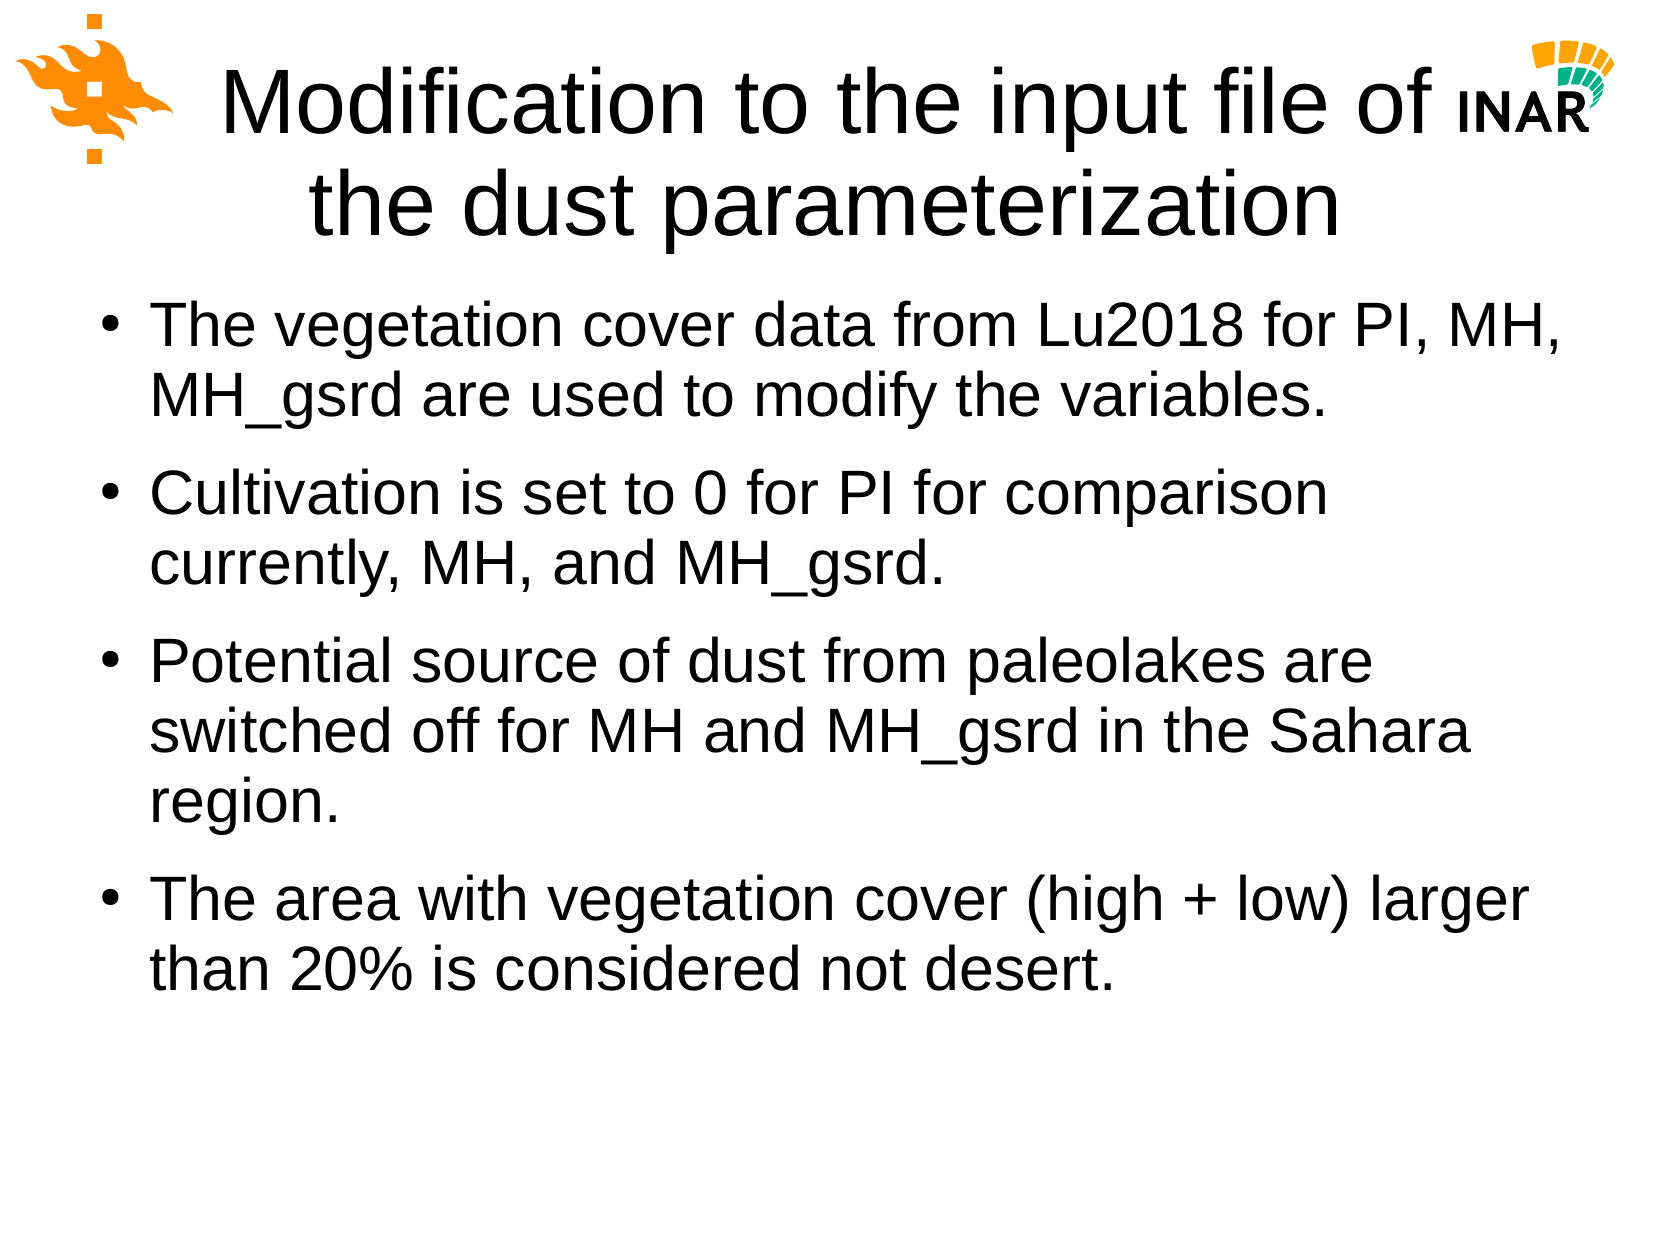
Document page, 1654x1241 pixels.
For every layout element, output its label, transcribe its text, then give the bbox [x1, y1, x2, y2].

title Modification to the input file of the dust parameterization [177, 49, 1477, 257]
picture [0, 0, 188, 178]
picture [1417, 1, 1652, 179]
list The vegetation cover data from Lu2018 for PI, MH, MH_gsrd are used to modify the variables. Cultivation is set to 0 for PI for comparison currently, MH, and MH_gsrd. Potential source of dust from paleolakes are switched off for MH and MH_gsrd in the Sahara region. The area with vegetation cover (high + low) larger than 20% is considered not desert. [82, 290, 1571, 1010]
